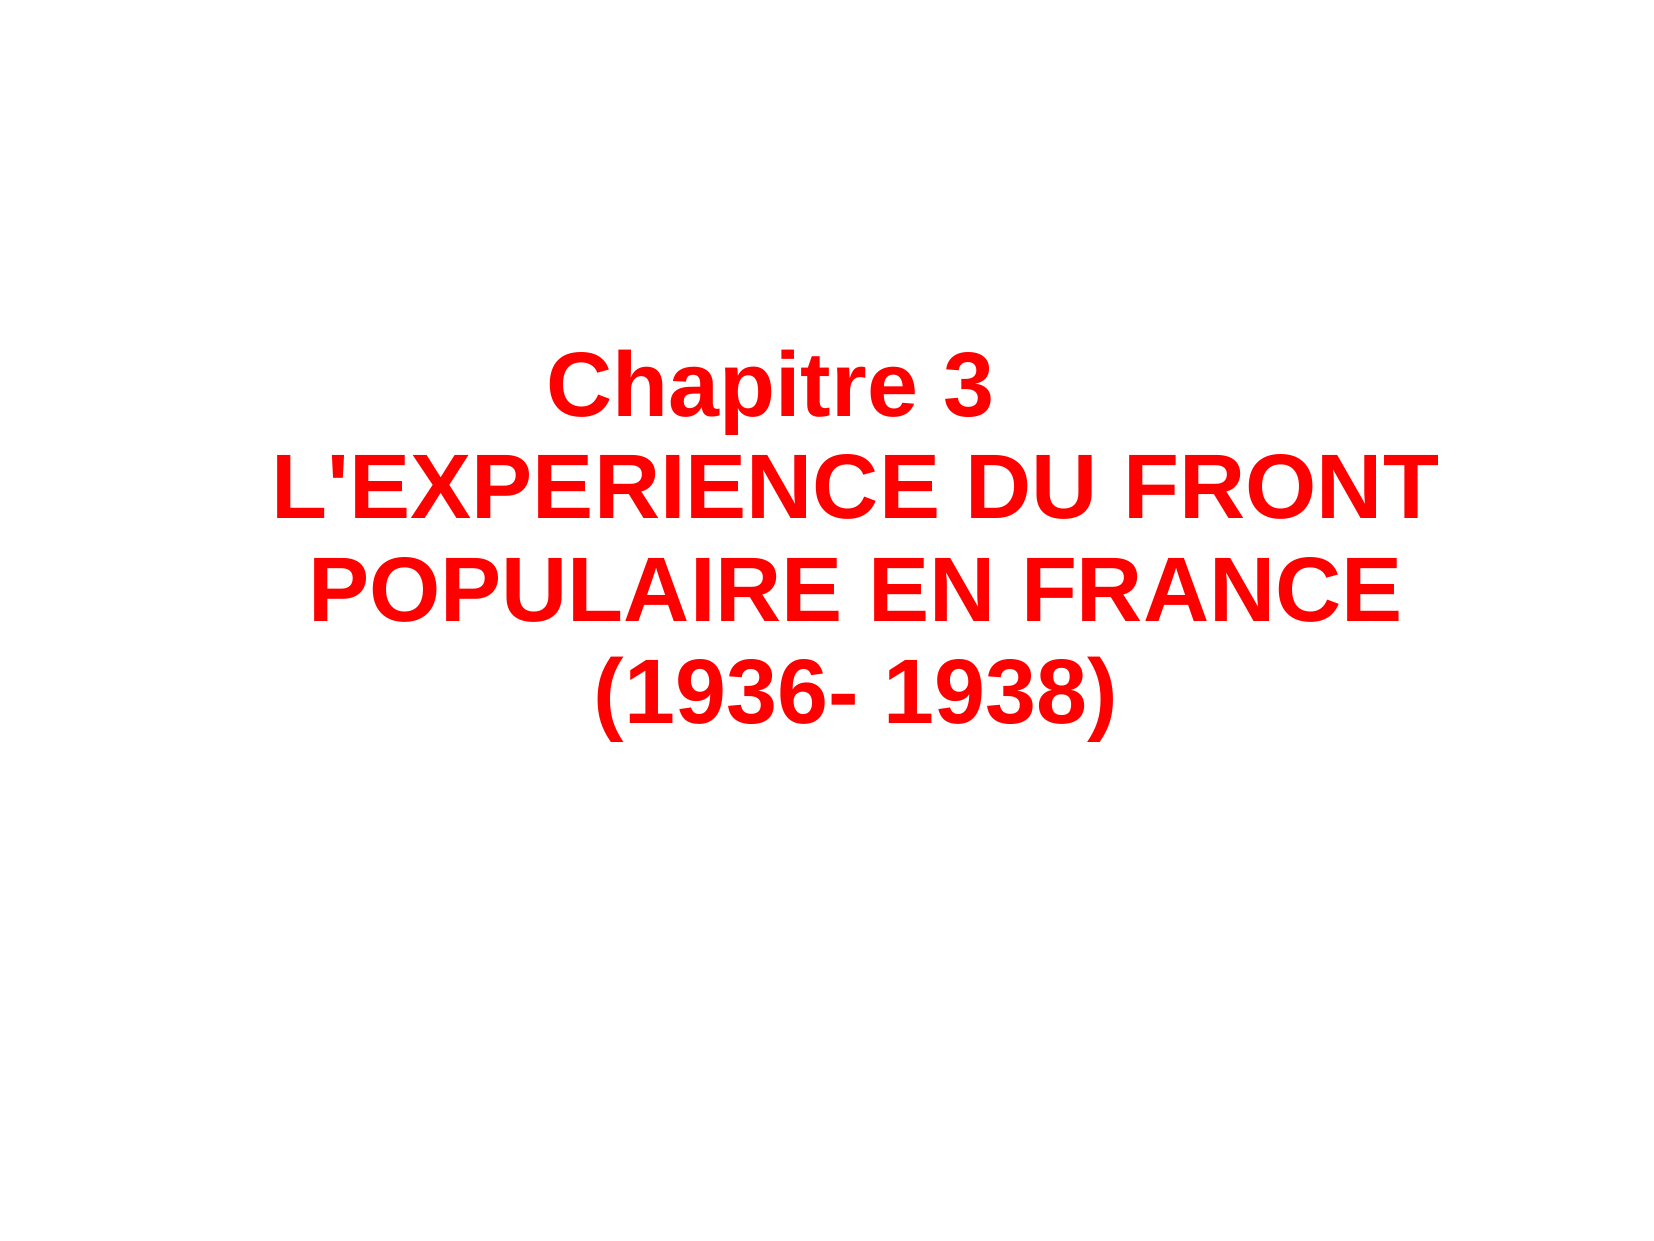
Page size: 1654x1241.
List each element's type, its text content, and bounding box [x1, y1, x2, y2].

title Chapitre 3 L'EXPERIENCE DU FRONT POPULAIRE EN FRANCE (1936- 1938) [88, 333, 1625, 1051]
